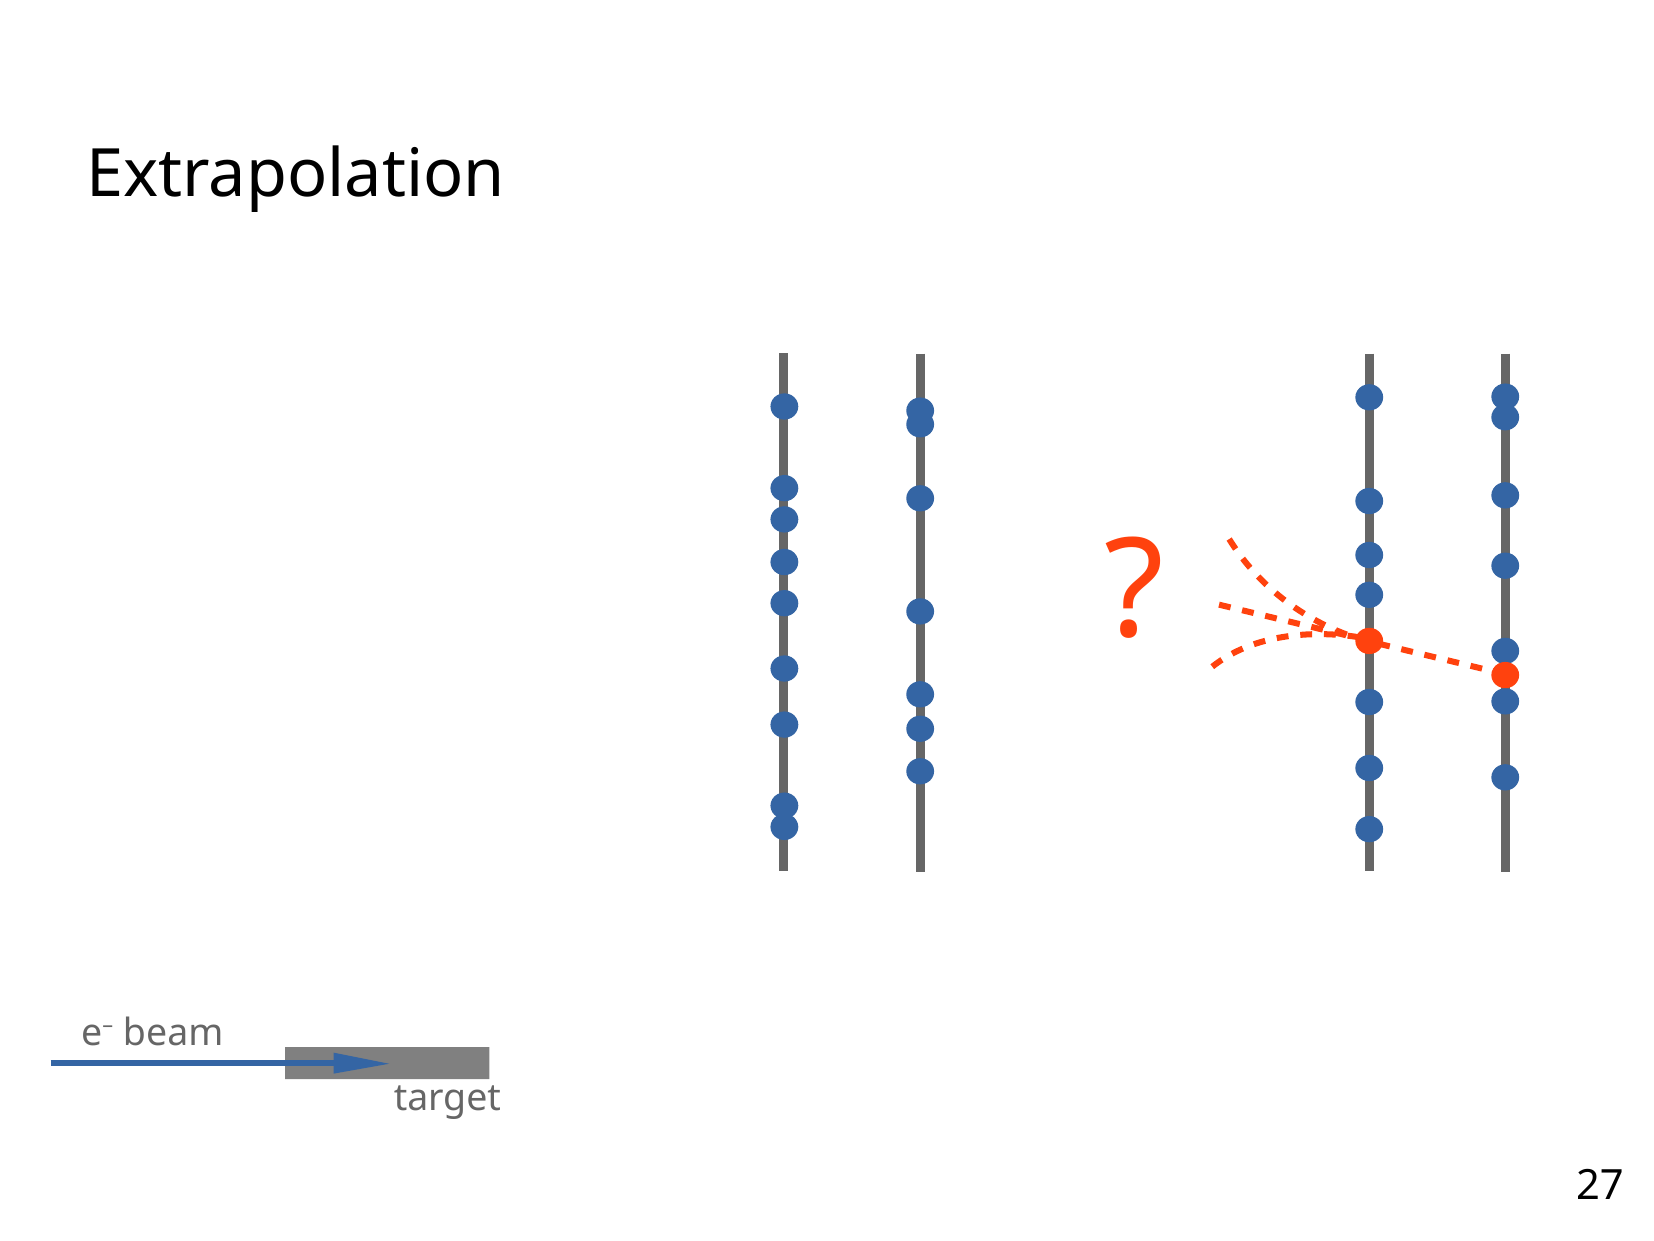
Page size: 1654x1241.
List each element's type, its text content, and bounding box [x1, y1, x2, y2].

text_box [770, 393, 799, 420]
text_box [906, 485, 935, 512]
text_box [1491, 764, 1520, 791]
text_box [1491, 482, 1520, 509]
text_box [1355, 688, 1384, 716]
text_box [285, 1066, 379, 1080]
text_box [1355, 581, 1384, 608]
text_box e– beam [66, 997, 259, 1121]
text_box [1355, 384, 1384, 411]
text_box [1355, 815, 1384, 843]
text_box target [379, 1063, 549, 1132]
text_box [906, 397, 935, 438]
text_box [770, 548, 799, 576]
text_box [770, 506, 799, 533]
text_box [906, 758, 935, 785]
text_box [1355, 627, 1384, 655]
text_box ? [1089, 482, 1321, 682]
text_box [906, 681, 935, 708]
text_box [1491, 552, 1520, 579]
text_box [1355, 487, 1384, 515]
text_box [770, 792, 799, 841]
text_box [906, 715, 935, 742]
text_box [770, 711, 799, 738]
text_box [285, 1047, 490, 1063]
text_box [1355, 541, 1384, 569]
text_box [770, 474, 799, 502]
text_box [770, 590, 799, 617]
text_box [1355, 754, 1384, 782]
text_box [1491, 637, 1520, 715]
text_box [770, 655, 799, 682]
text_box [906, 598, 935, 625]
text_box [1491, 383, 1520, 431]
text_box Extrapolation [86, 69, 1133, 272]
